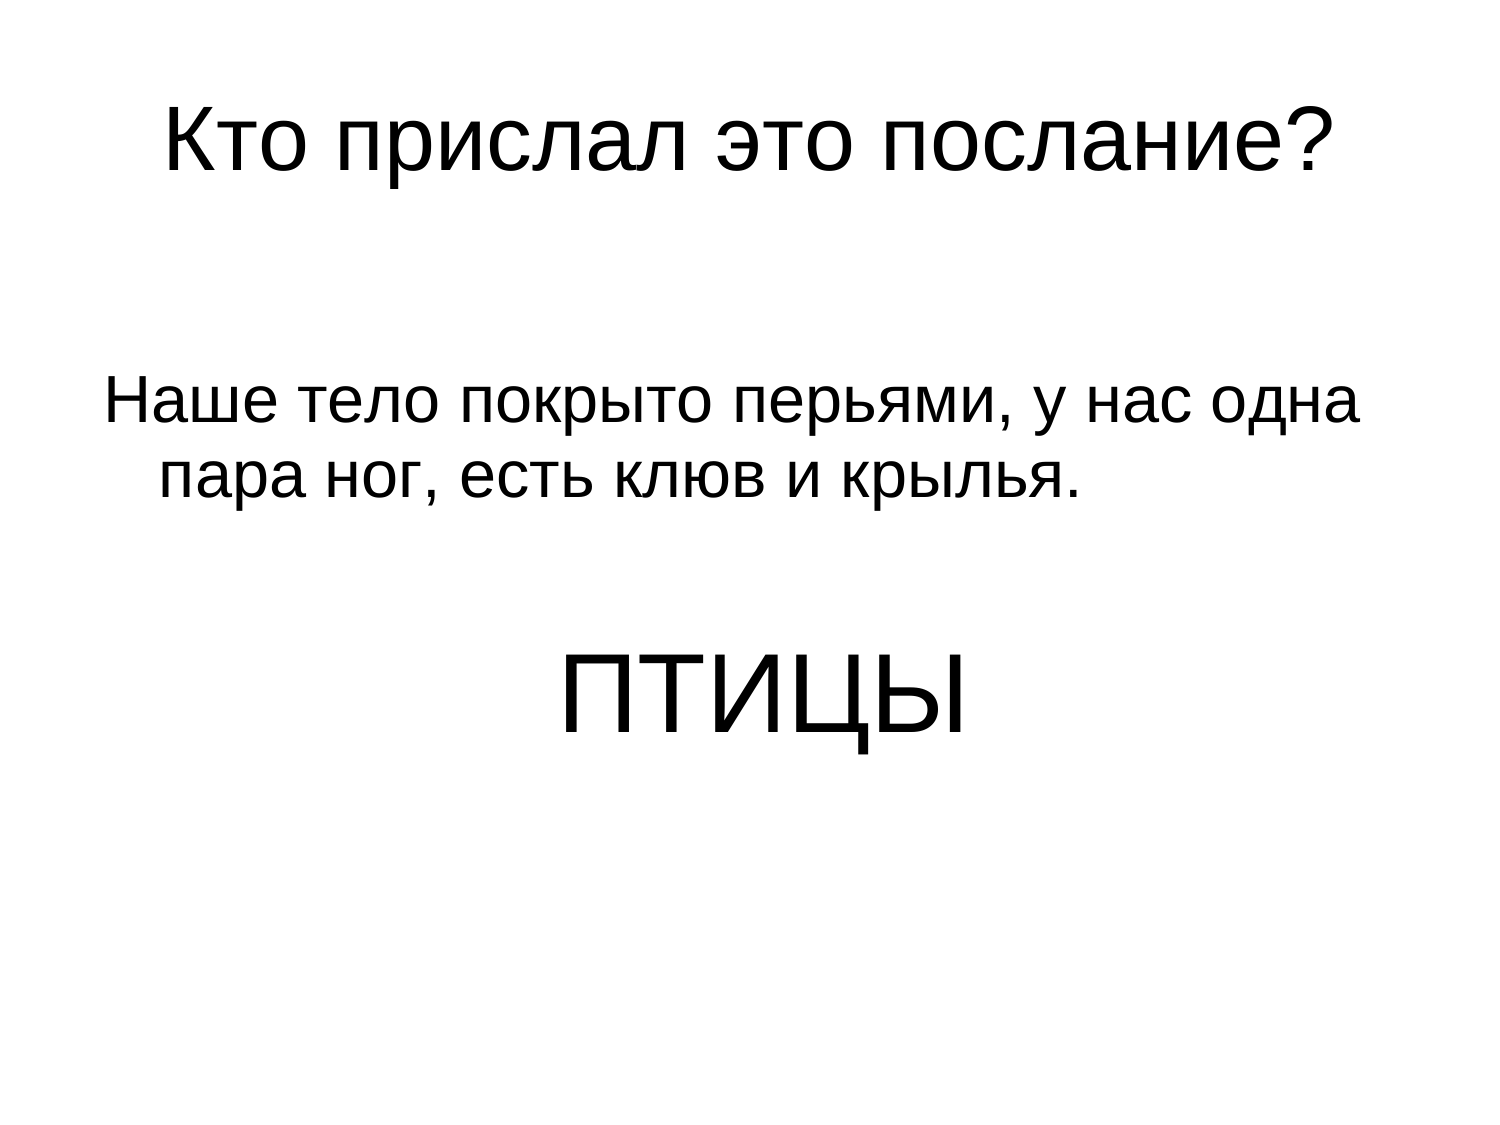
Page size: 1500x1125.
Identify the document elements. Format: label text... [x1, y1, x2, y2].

list Наше тело покрыто перьями, у нас одна пара ног, есть клюв и крылья. ПТИЦЫ [88, 354, 1439, 1097]
title Кто прислал это послание? [75, 45, 1426, 233]
